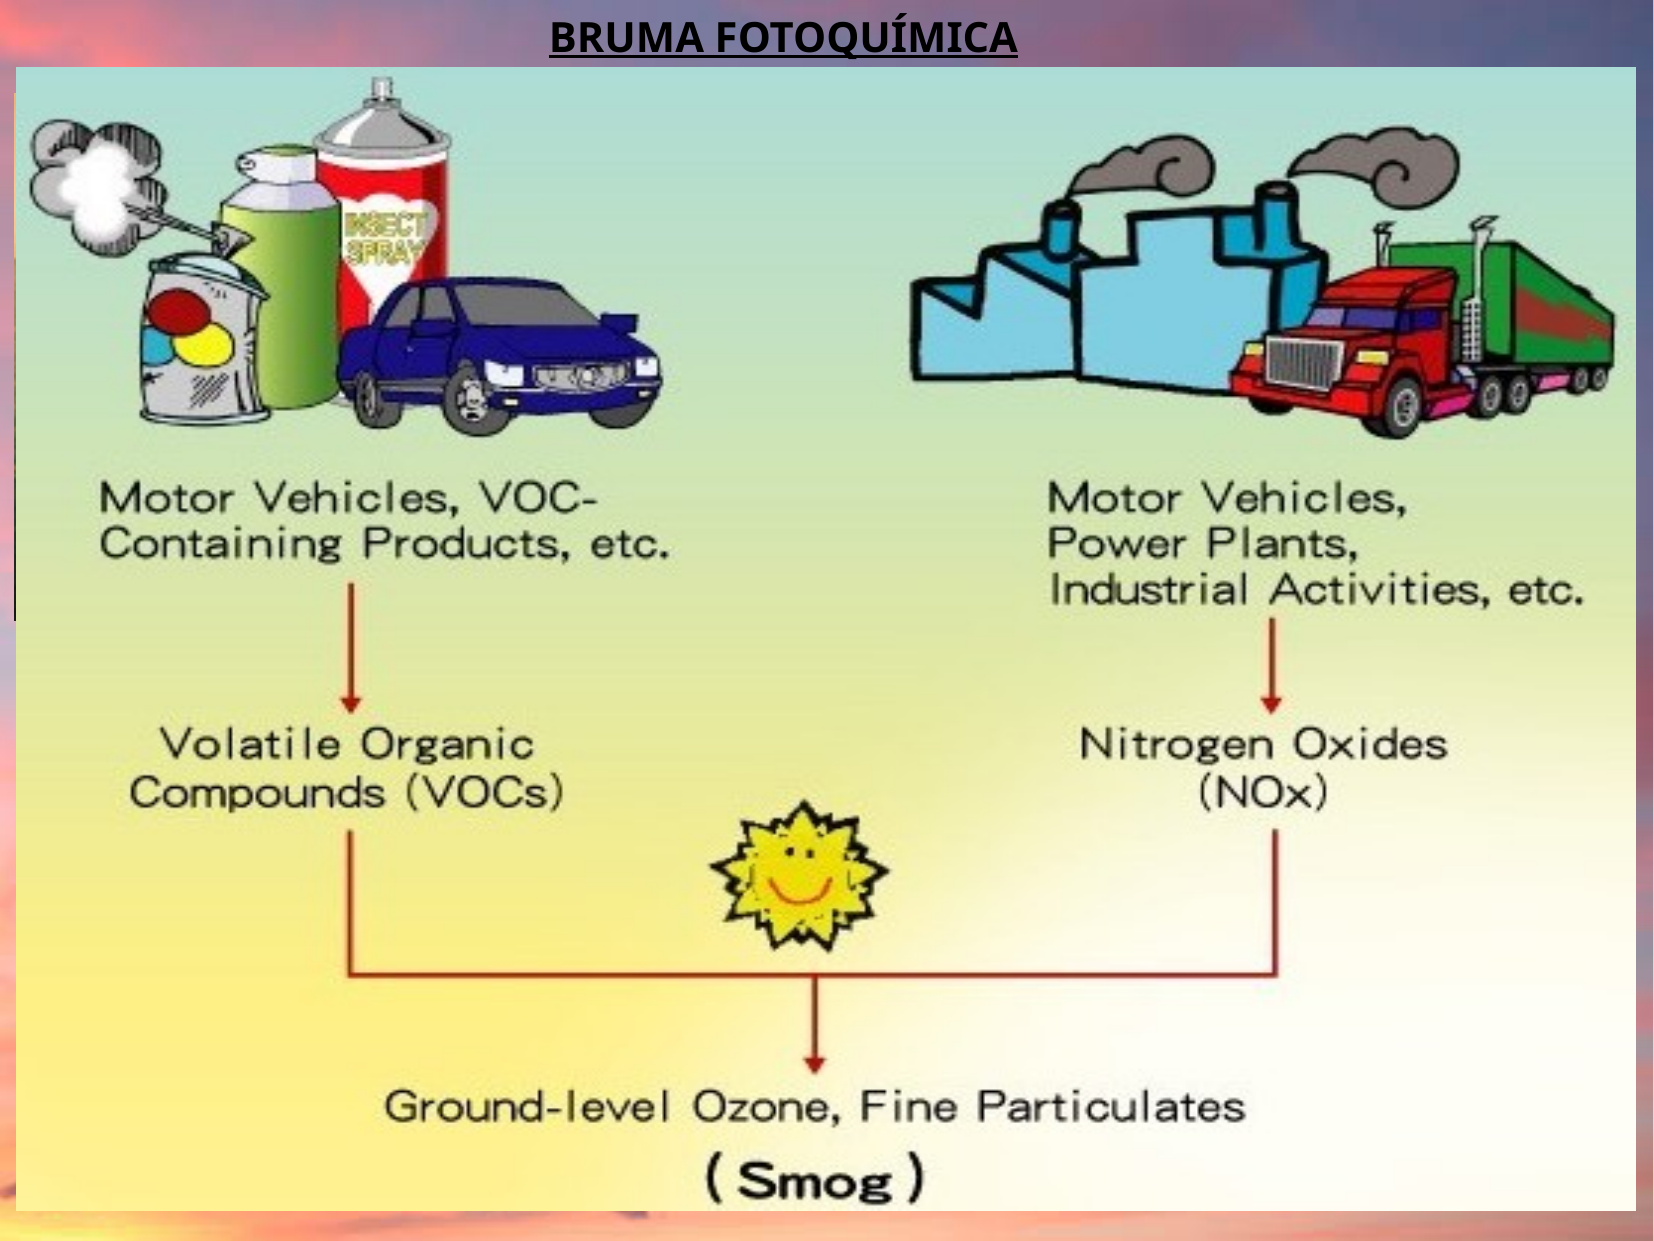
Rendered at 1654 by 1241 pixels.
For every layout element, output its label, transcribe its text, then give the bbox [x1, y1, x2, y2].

picture [0, 0, 1654, 1241]
text_box BRUMA FOTOQUÍMICA [534, 0, 1084, 65]
